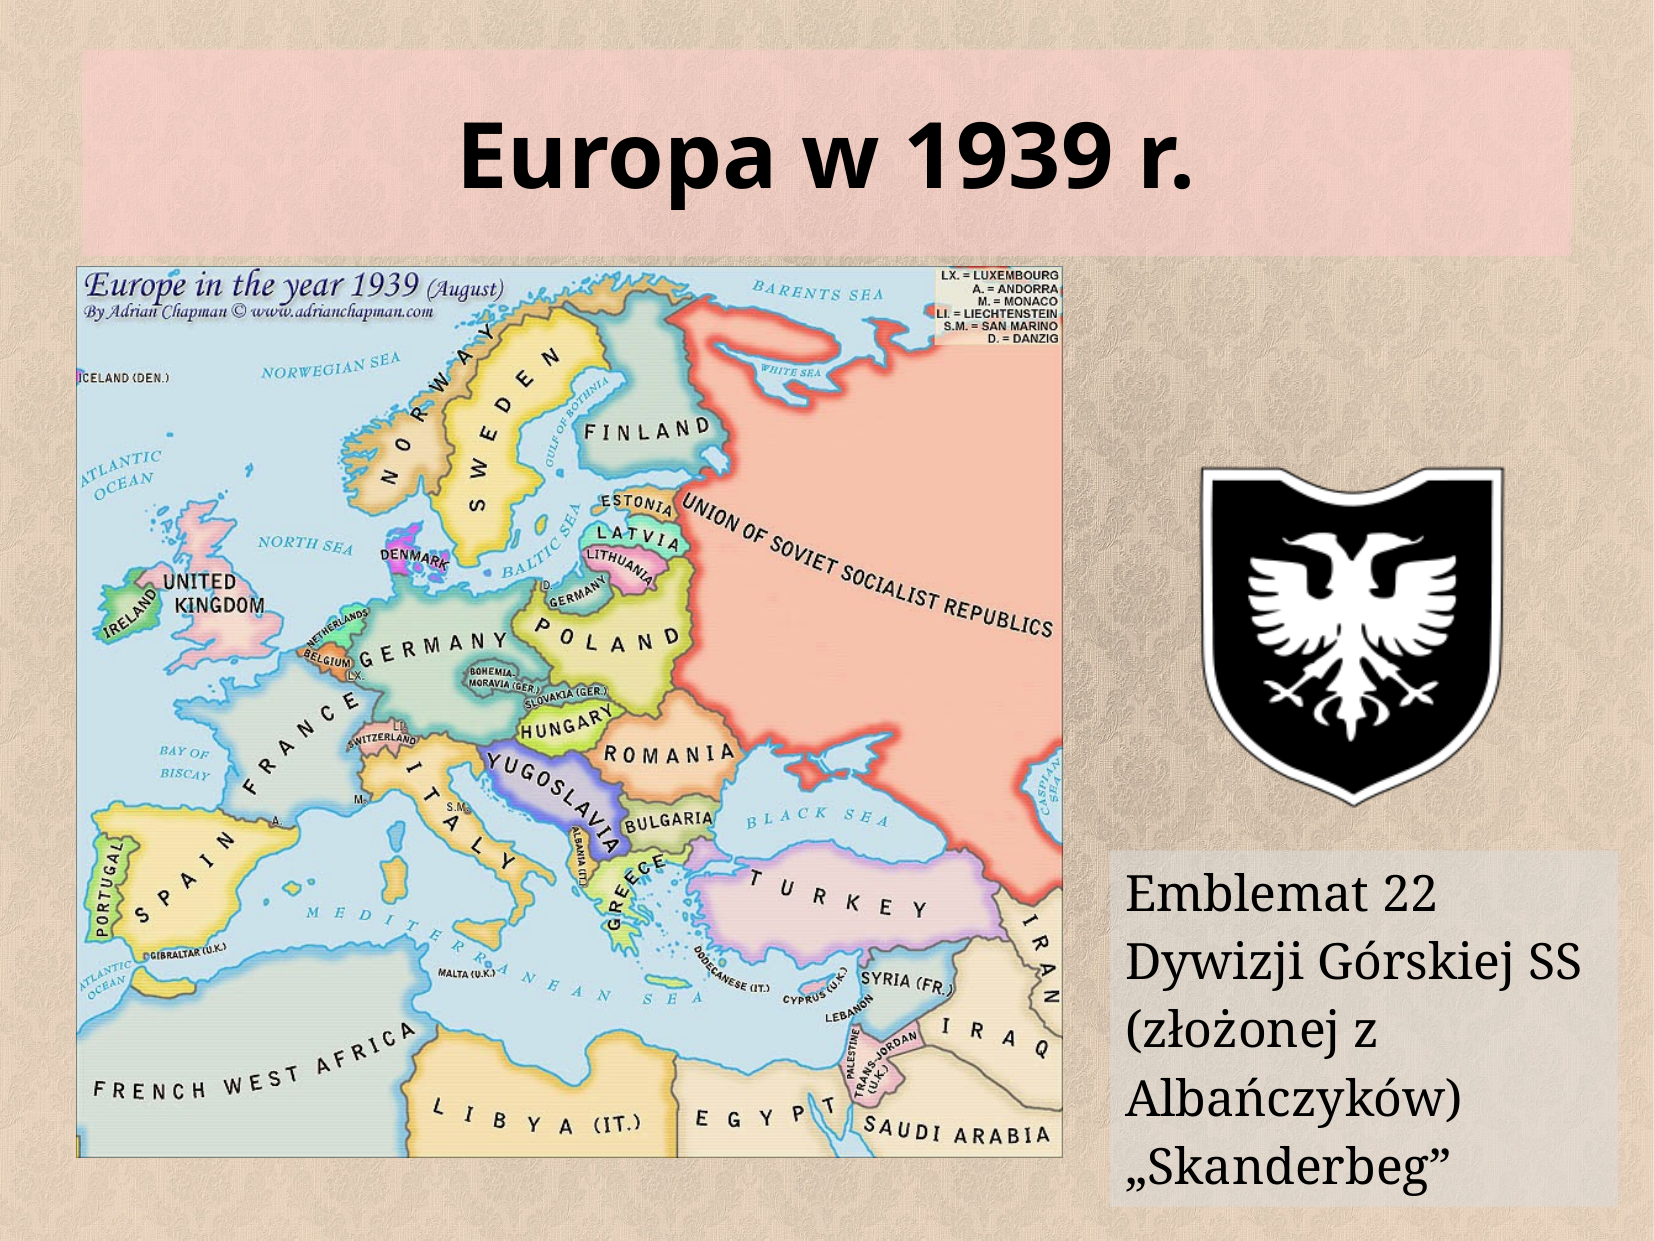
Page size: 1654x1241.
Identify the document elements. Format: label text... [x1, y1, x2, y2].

picture [0, 0, 1654, 1241]
title Europa w 1939 r. [82, 49, 1571, 257]
text_box Emblemat 22 Dywizji Górskiej SS (złożonej z Albańczyków) „Skanderbeg” [1110, 850, 1619, 1149]
